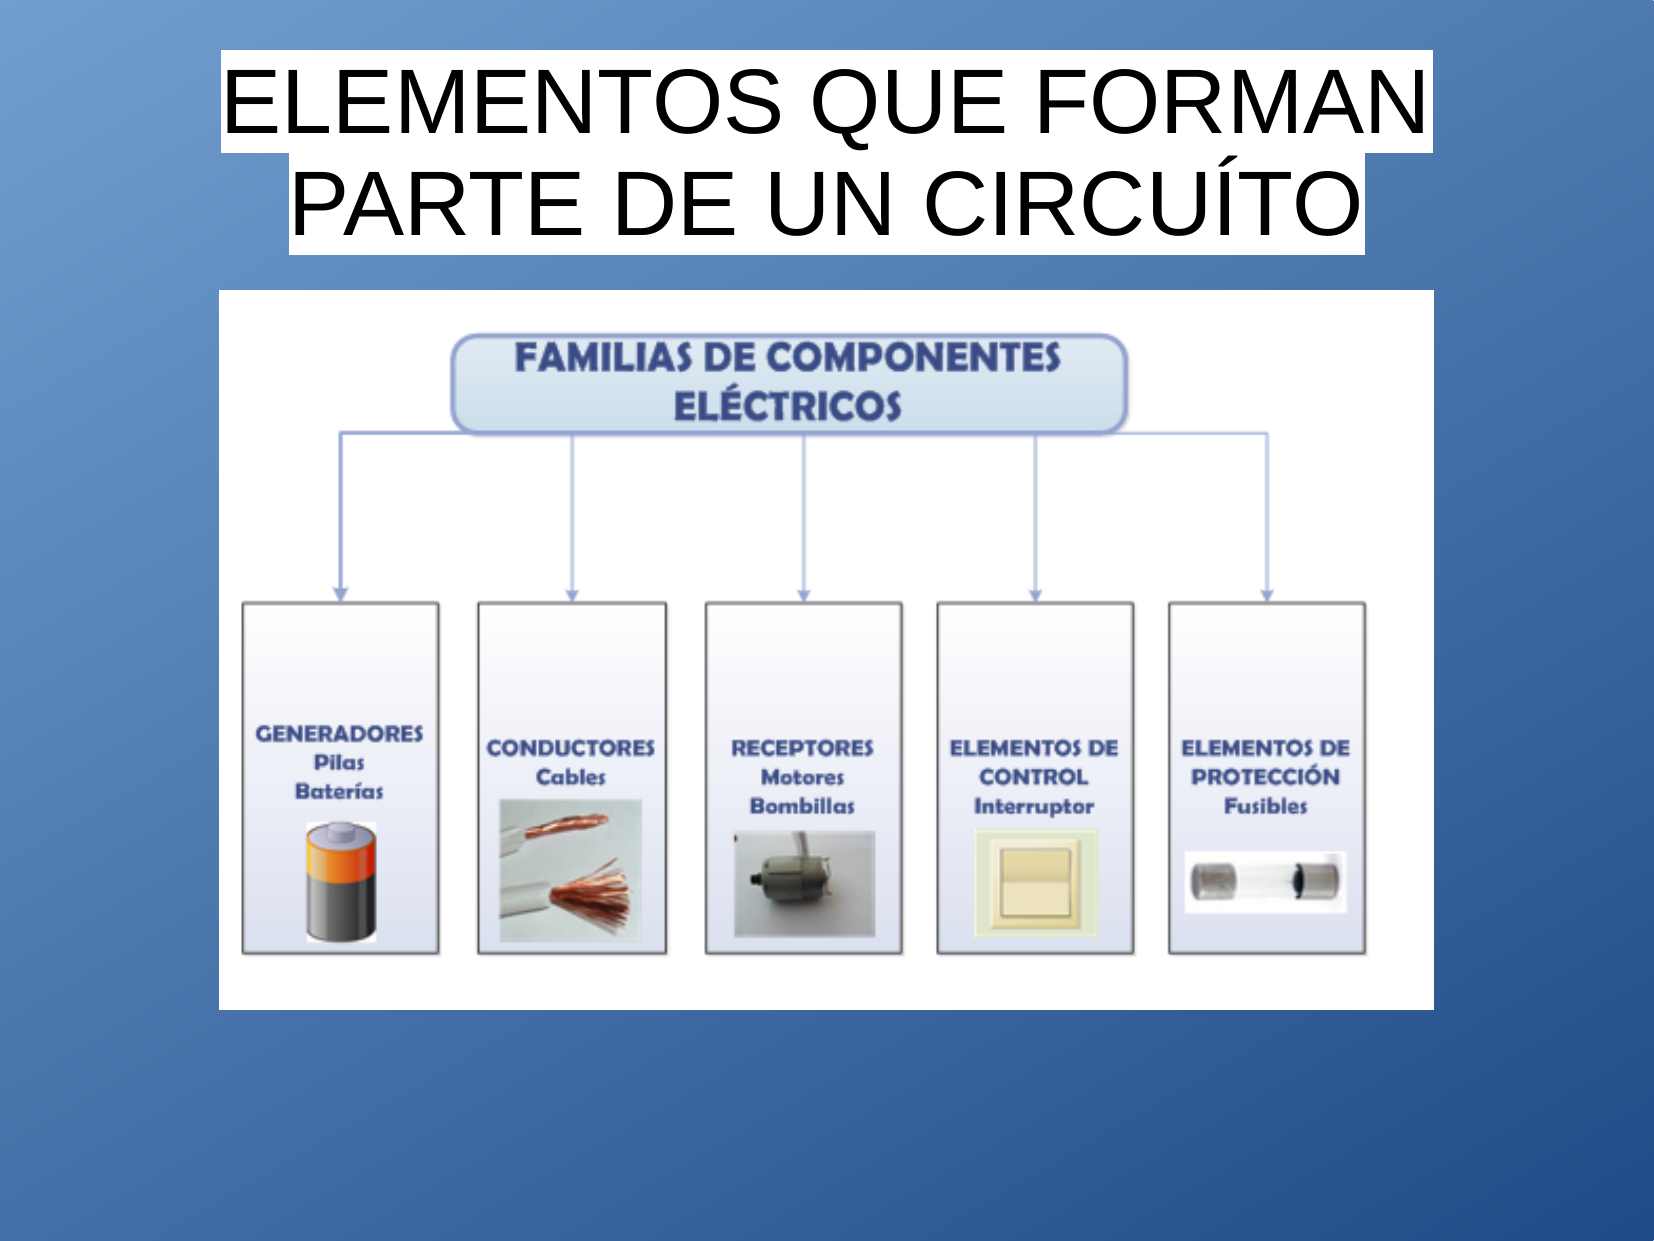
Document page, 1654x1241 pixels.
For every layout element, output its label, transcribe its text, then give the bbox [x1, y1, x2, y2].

title ELEMENTOS QUE FORMAN PARTE DE UN CIRCUÍTO [82, 49, 1571, 257]
picture [219, 290, 1434, 1010]
